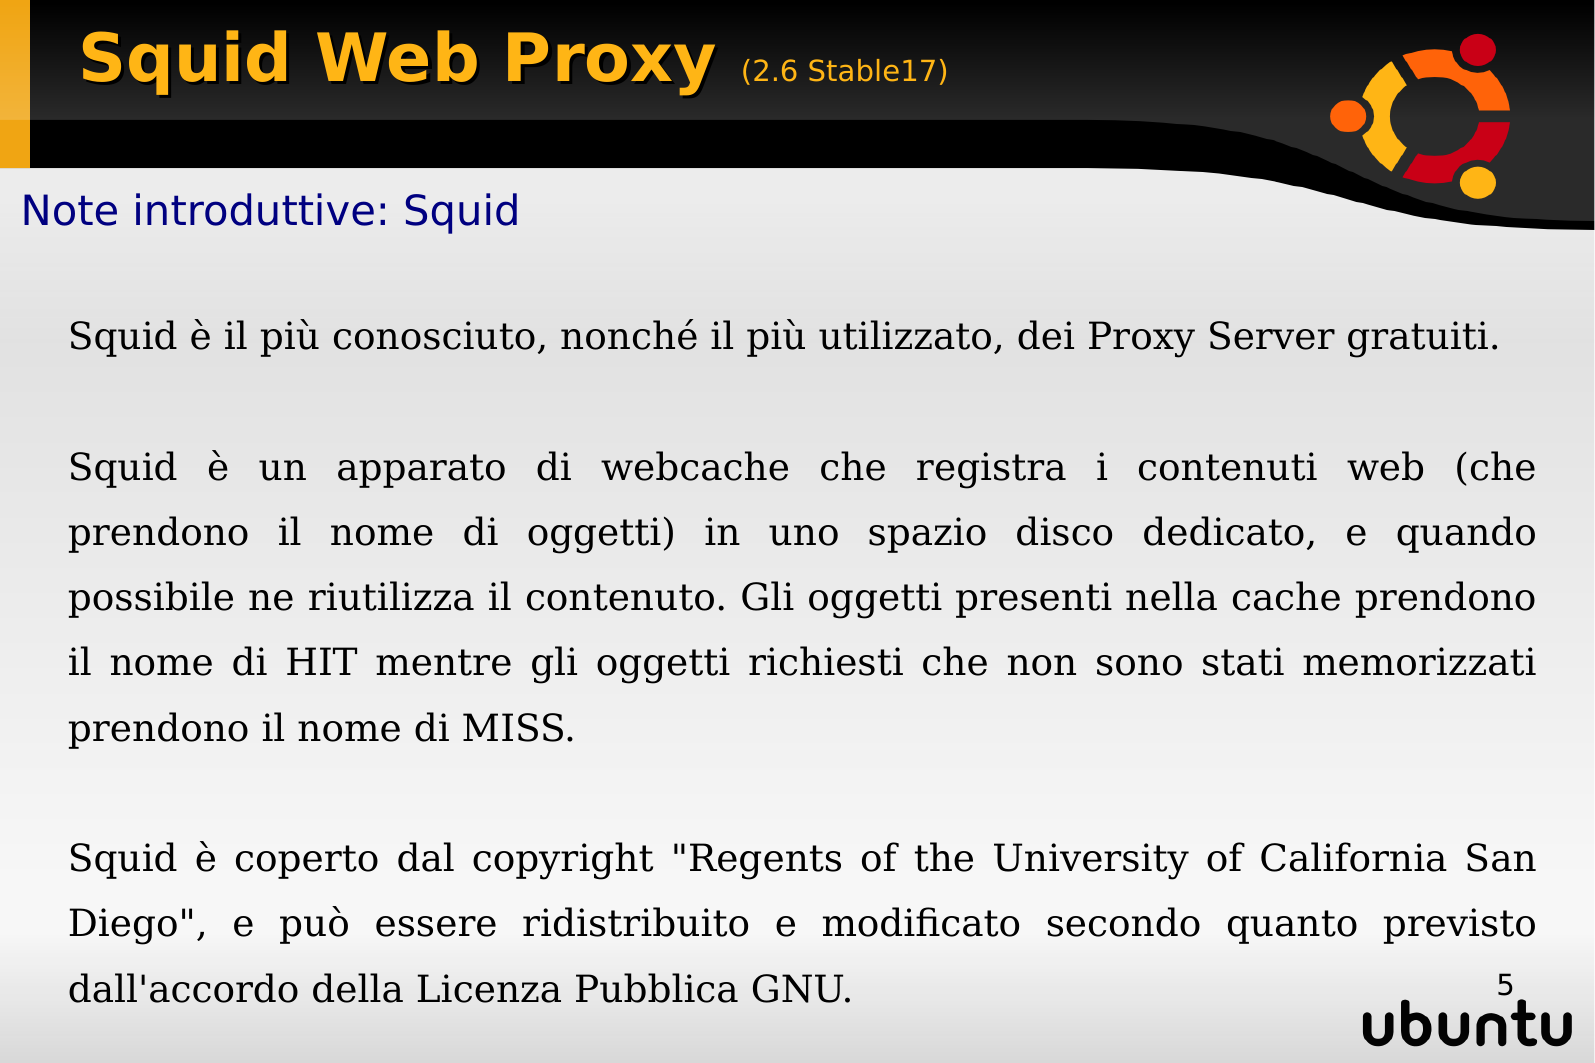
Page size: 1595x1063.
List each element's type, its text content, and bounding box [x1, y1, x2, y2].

text_box Squid Web Proxy (2.6 Stable17) [23, 11, 1004, 105]
picture [0, 0, 1595, 1063]
text_box Note introduttive: Squid [17, 178, 756, 243]
text_box Squid è il più conosciuto, nonché il più utilizzato, dei Proxy Server gratuiti. Squid è un apparato di webcache che registra i contenuti web (che prendono il nome di oggetti) in uno spazio disco dedicato, e quando possibile ne riutilizza il contenuto. Gli oggetti presenti nella cache prendono il nome di HIT mentre gli oggetti richiesti che non sono stati memorizzati prendono il nome di MISS. Squid è coperto dal copyright "Regents of the University of California San Diego", e può essere ridistribuito e modificato secondo quanto previsto dall'accordo della Licenza Pubblica GNU. [64, 285, 1542, 997]
